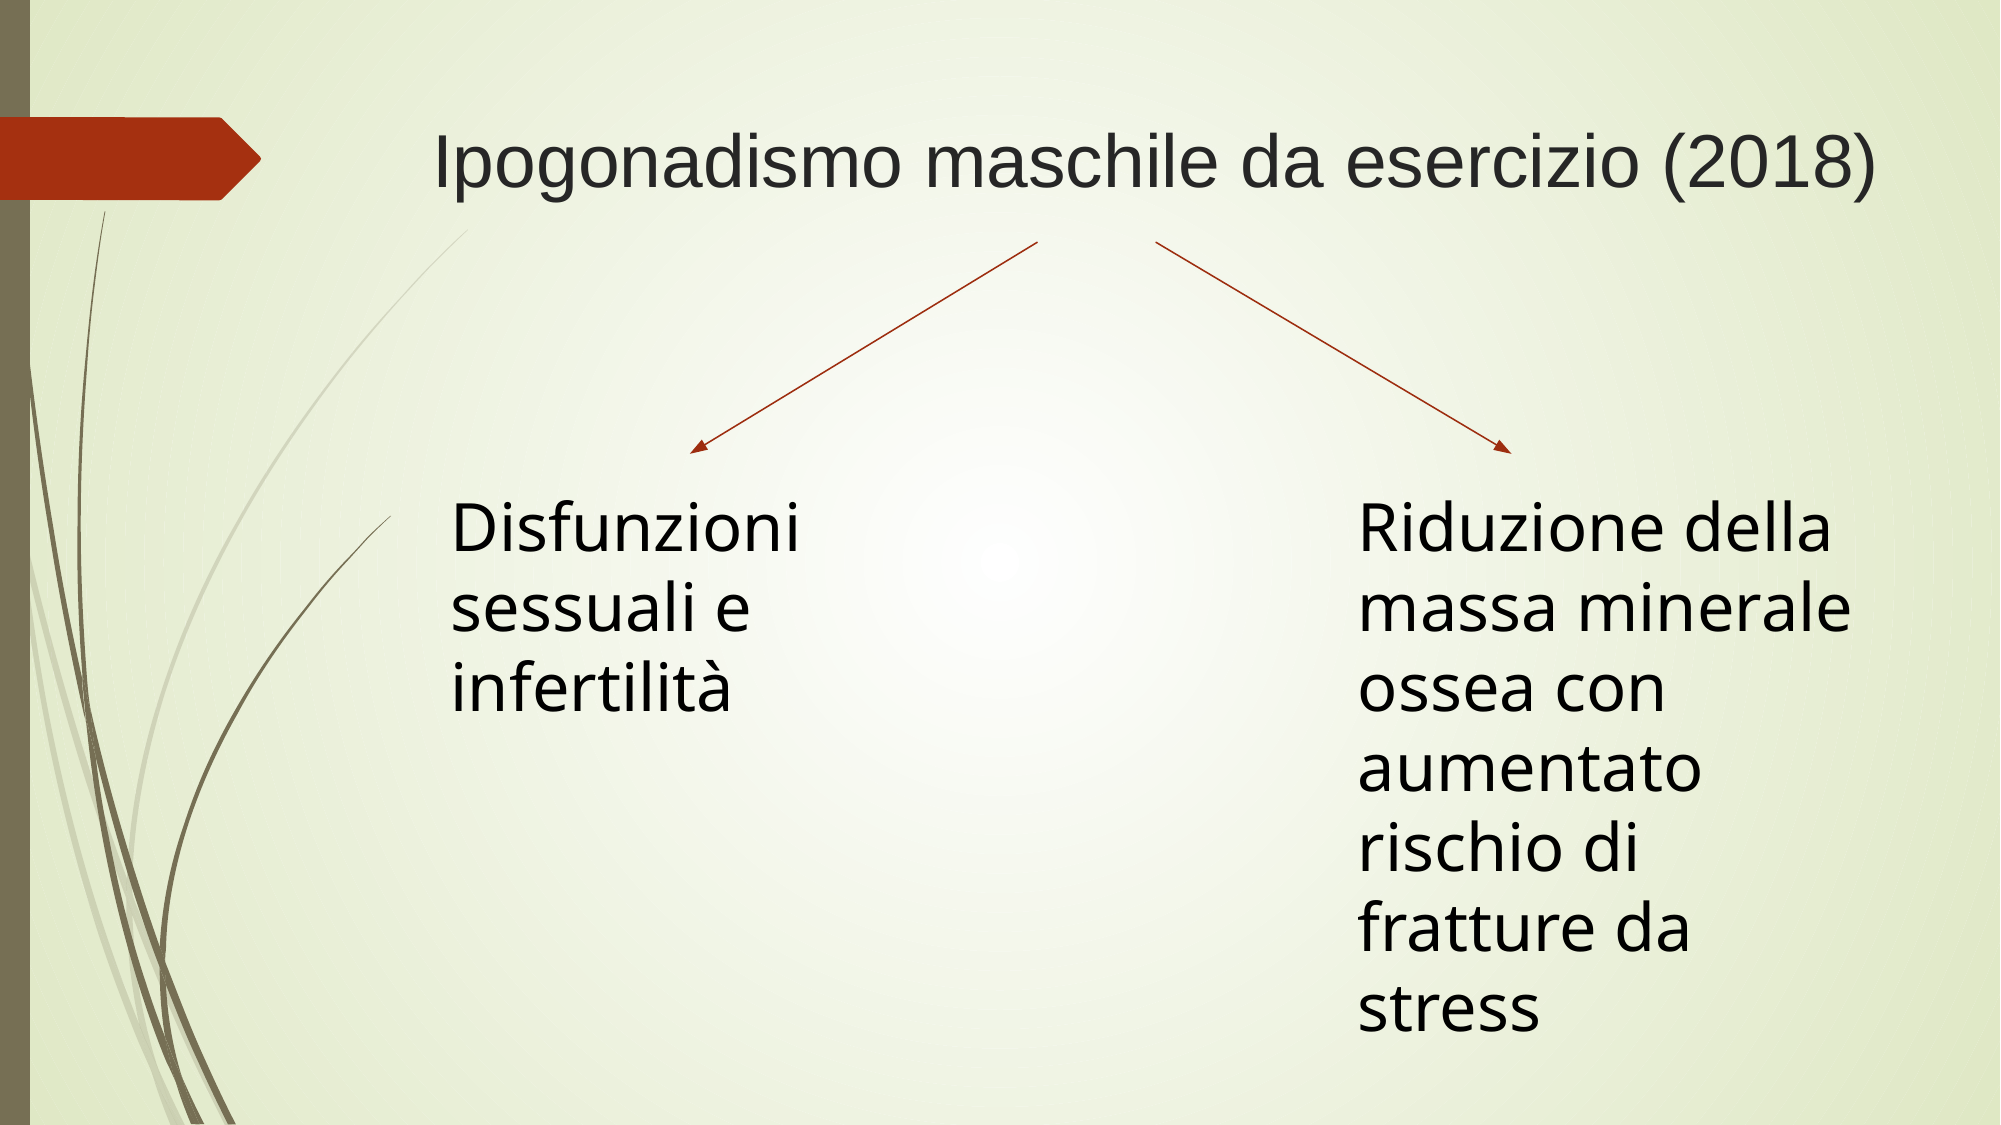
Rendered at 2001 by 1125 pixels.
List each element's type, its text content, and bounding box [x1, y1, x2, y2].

text_box Disfunzioni sessuali e infertilità [435, 477, 890, 736]
title Ipogonadismo maschile da esercizio (2018) [337, 104, 1975, 320]
text_box Riduzione della massa minerale ossea con aumentato rischio di fratture da stress [1342, 477, 1881, 978]
